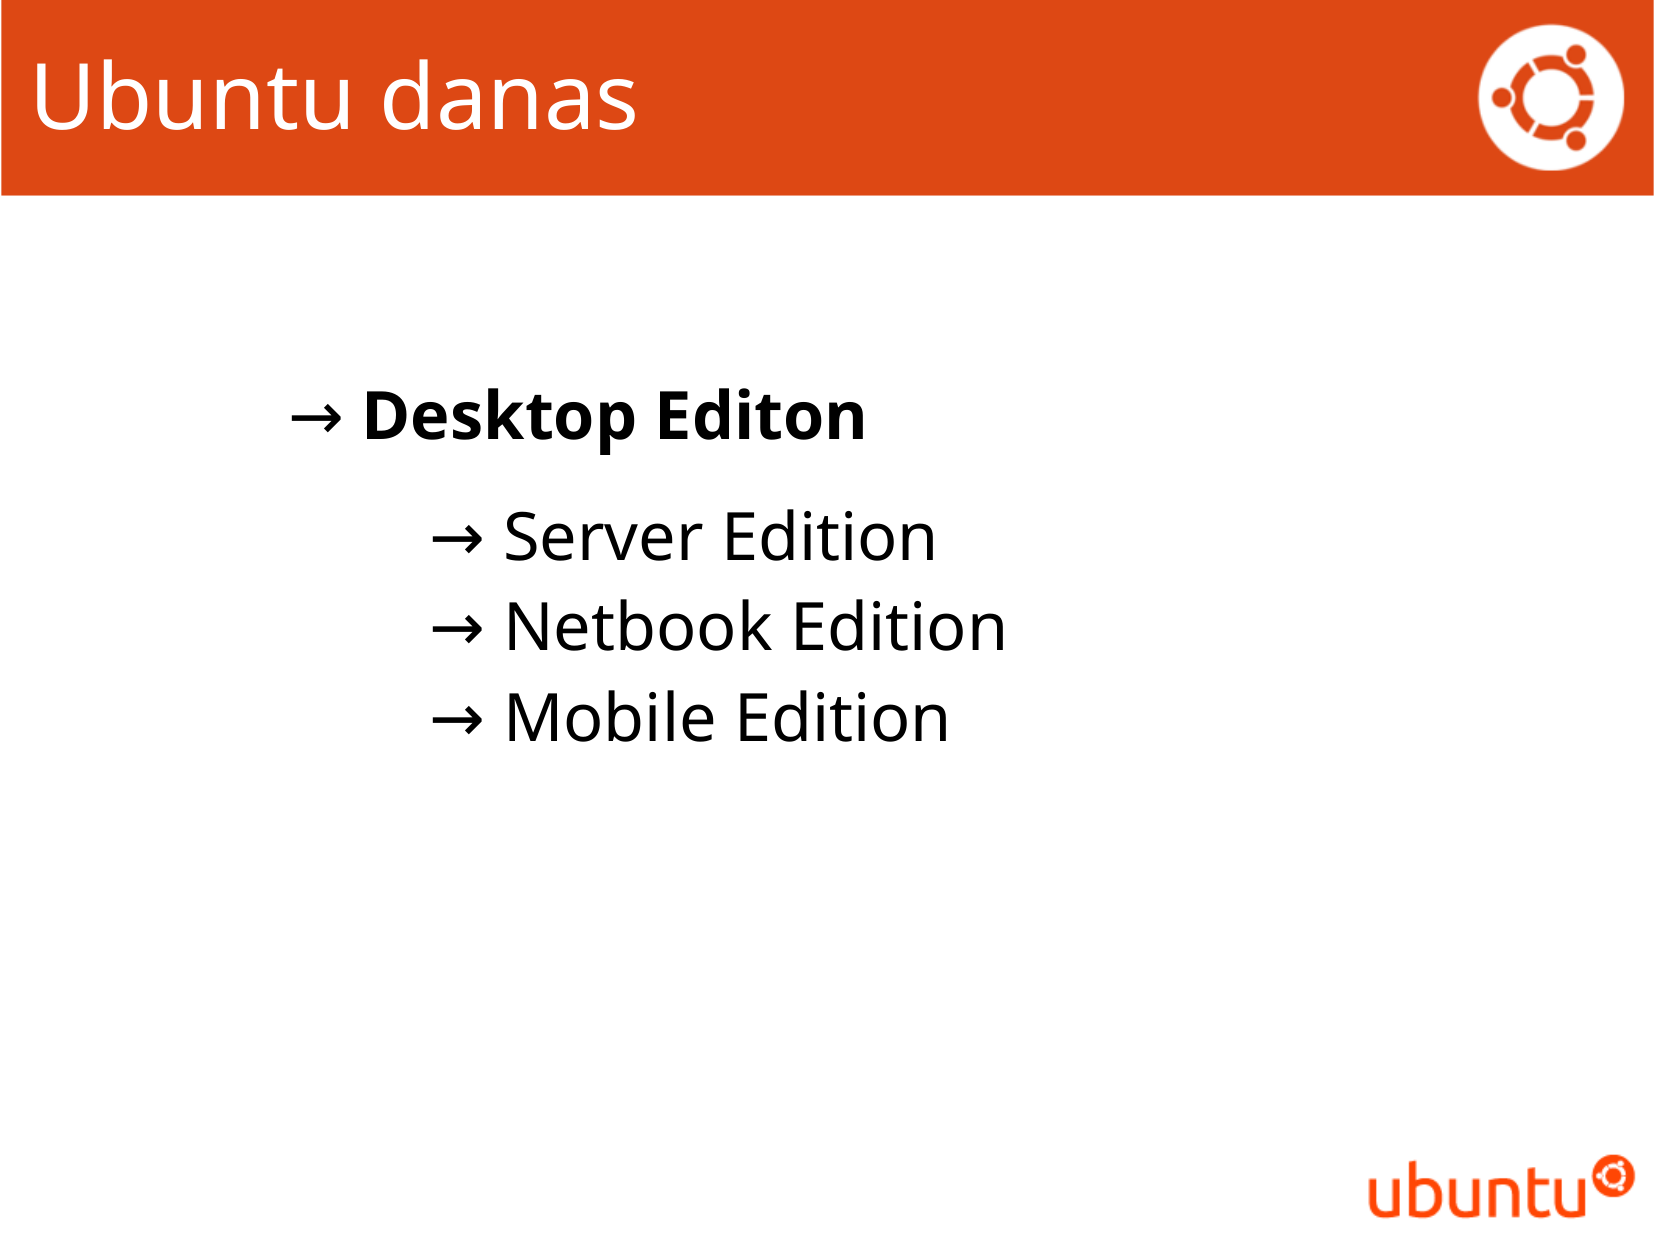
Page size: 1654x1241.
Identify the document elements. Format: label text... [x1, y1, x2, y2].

picture [0, 0, 1654, 1241]
list → Desktop Editon → Server Edition → Netbook Edition → Mobile Edition [217, 368, 1491, 829]
title Ubuntu danas [29, 18, 1459, 170]
